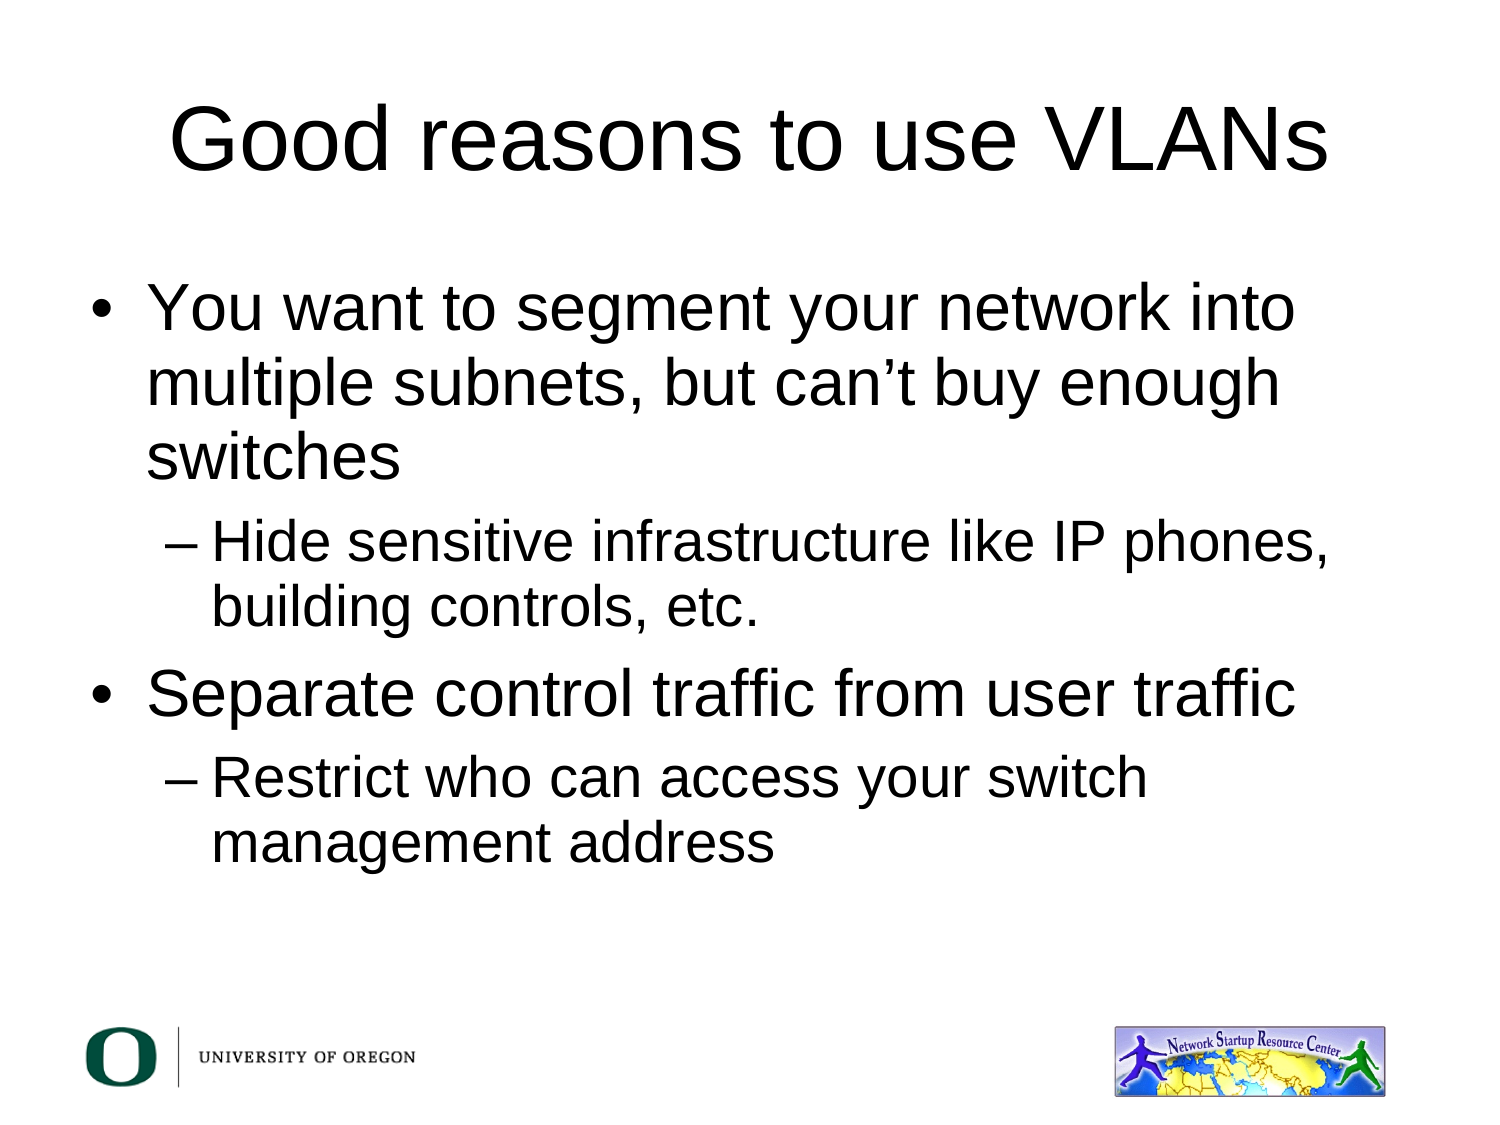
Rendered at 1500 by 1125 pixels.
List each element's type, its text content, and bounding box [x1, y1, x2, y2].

list You want to segment your network into multiple subnets, but can’t buy enough switches Hide sensitive infrastructure like IP phones, building controls, etc. Separate control traffic from user traffic Restrict who can access your switch management address [75, 262, 1426, 1005]
picture [1112, 1024, 1388, 1099]
title Good reasons to use VLANs [75, 45, 1426, 233]
picture [75, 1024, 426, 1090]
